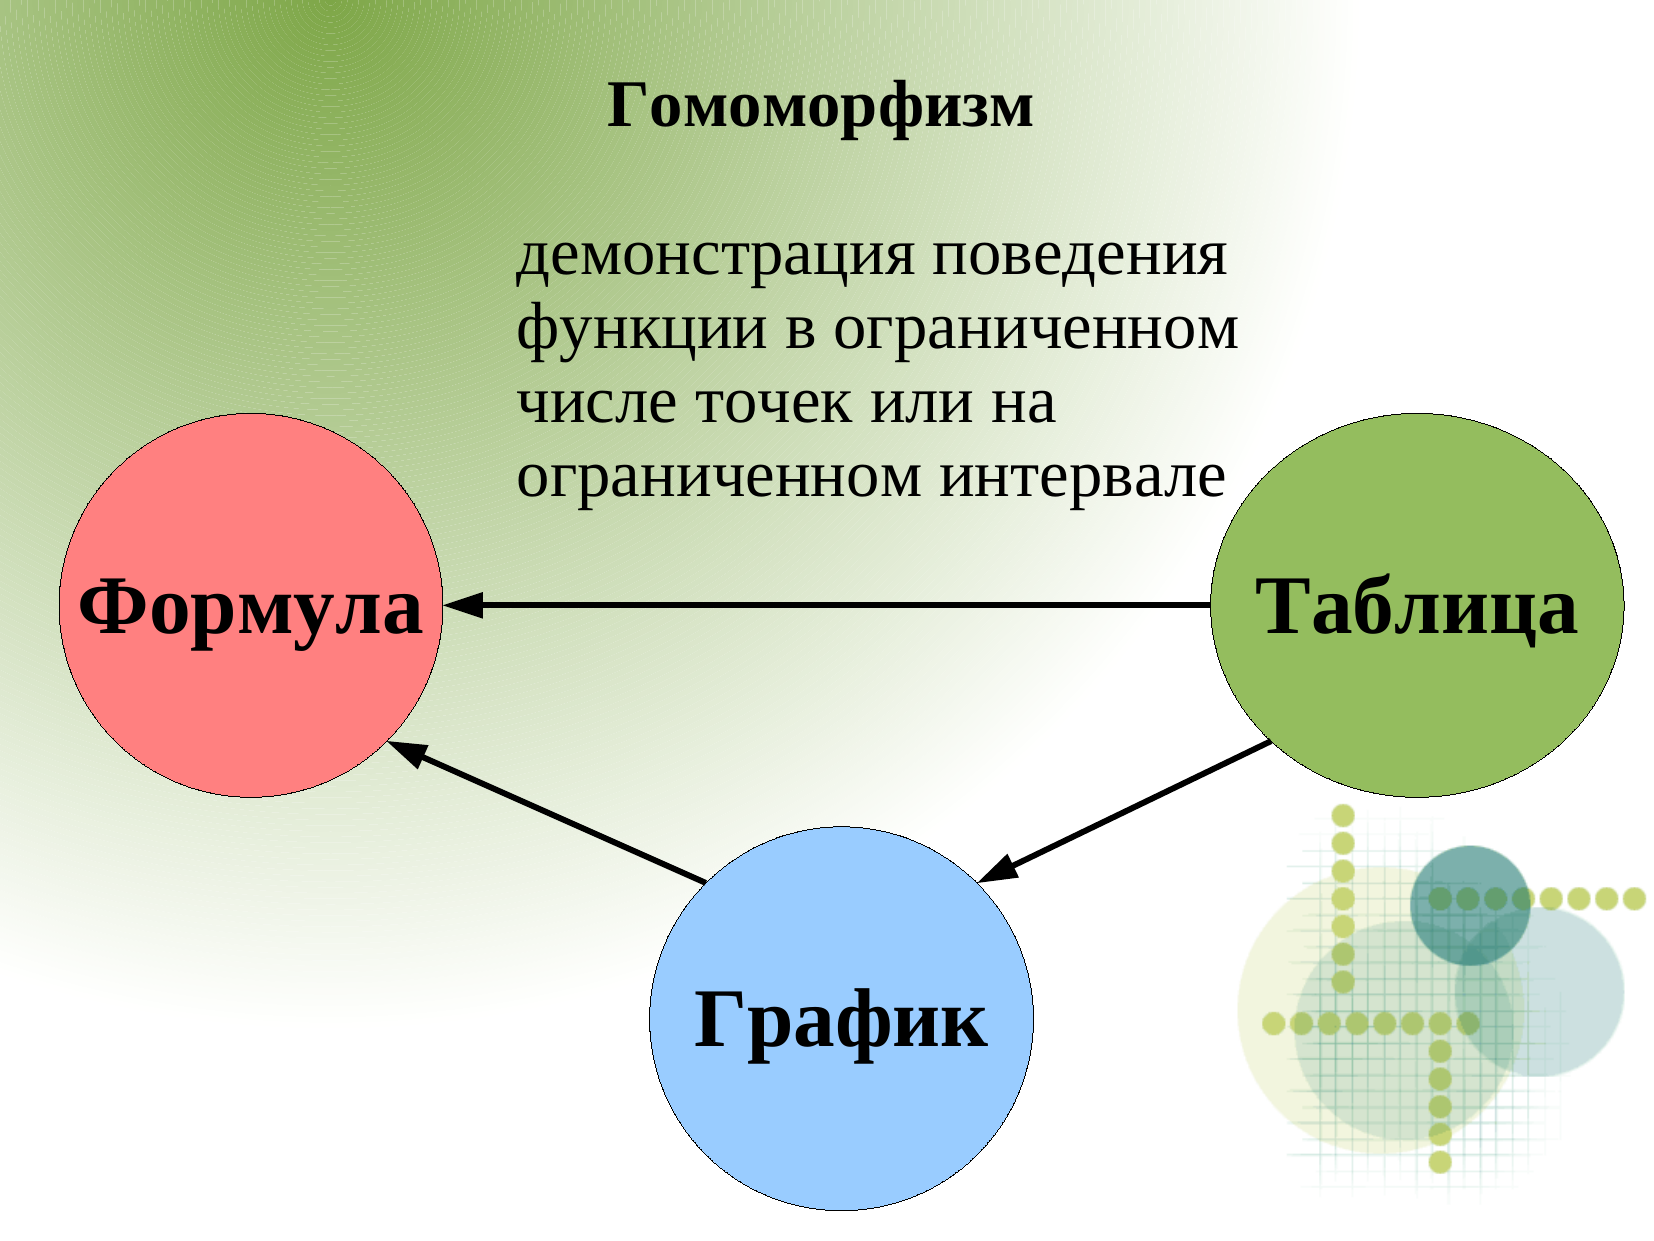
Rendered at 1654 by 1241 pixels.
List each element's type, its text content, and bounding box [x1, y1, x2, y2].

text_box График [649, 826, 1034, 1211]
picture [1224, 792, 1654, 1211]
text_box Гомоморфизм демонстрация поведения функции в ограниченном числе точек или на ограниченном интервале [501, 59, 1359, 519]
text_box Формула [59, 413, 443, 798]
text_box Таблица [1210, 413, 1625, 798]
